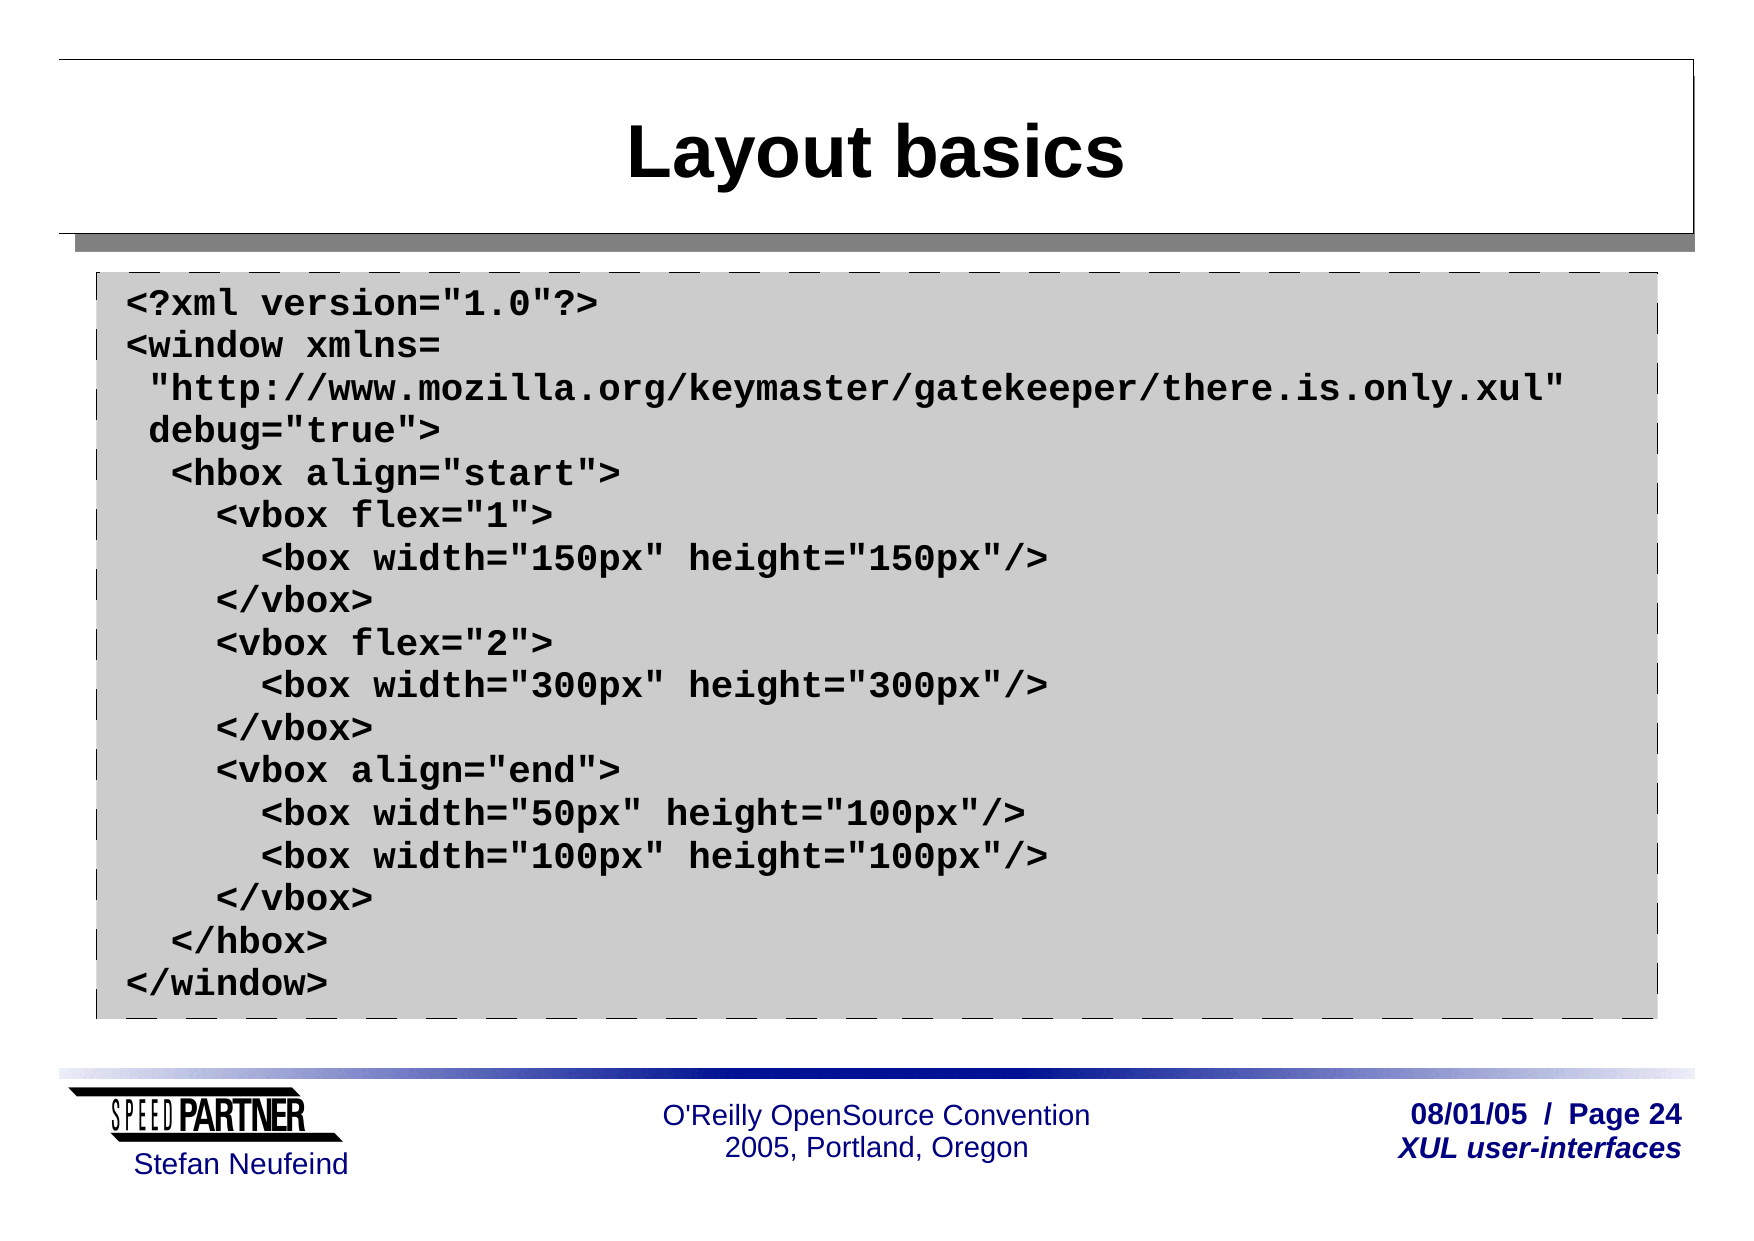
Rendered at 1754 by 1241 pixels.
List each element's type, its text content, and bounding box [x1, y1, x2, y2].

picture [64, 1082, 348, 1146]
text_box <?xml version="1.0"?> <window xmlns= "http://www.mozilla.org/keymaster/gatekeeper/there.is.only.xul" debug="true"> <hbox align="start"> <vbox flex="1"> <box width="150px" height="150px"/> </vbox> <vbox flex="2"> <box width="300px" height="300px"/> </vbox> <vbox align="end"> <box width="50px" height="100px"/> <box width="100px" height="100px"/> </vbox> </hbox> </window> [96, 272, 1658, 1019]
title Layout basics [59, 59, 1695, 244]
picture [59, 1068, 1695, 1079]
